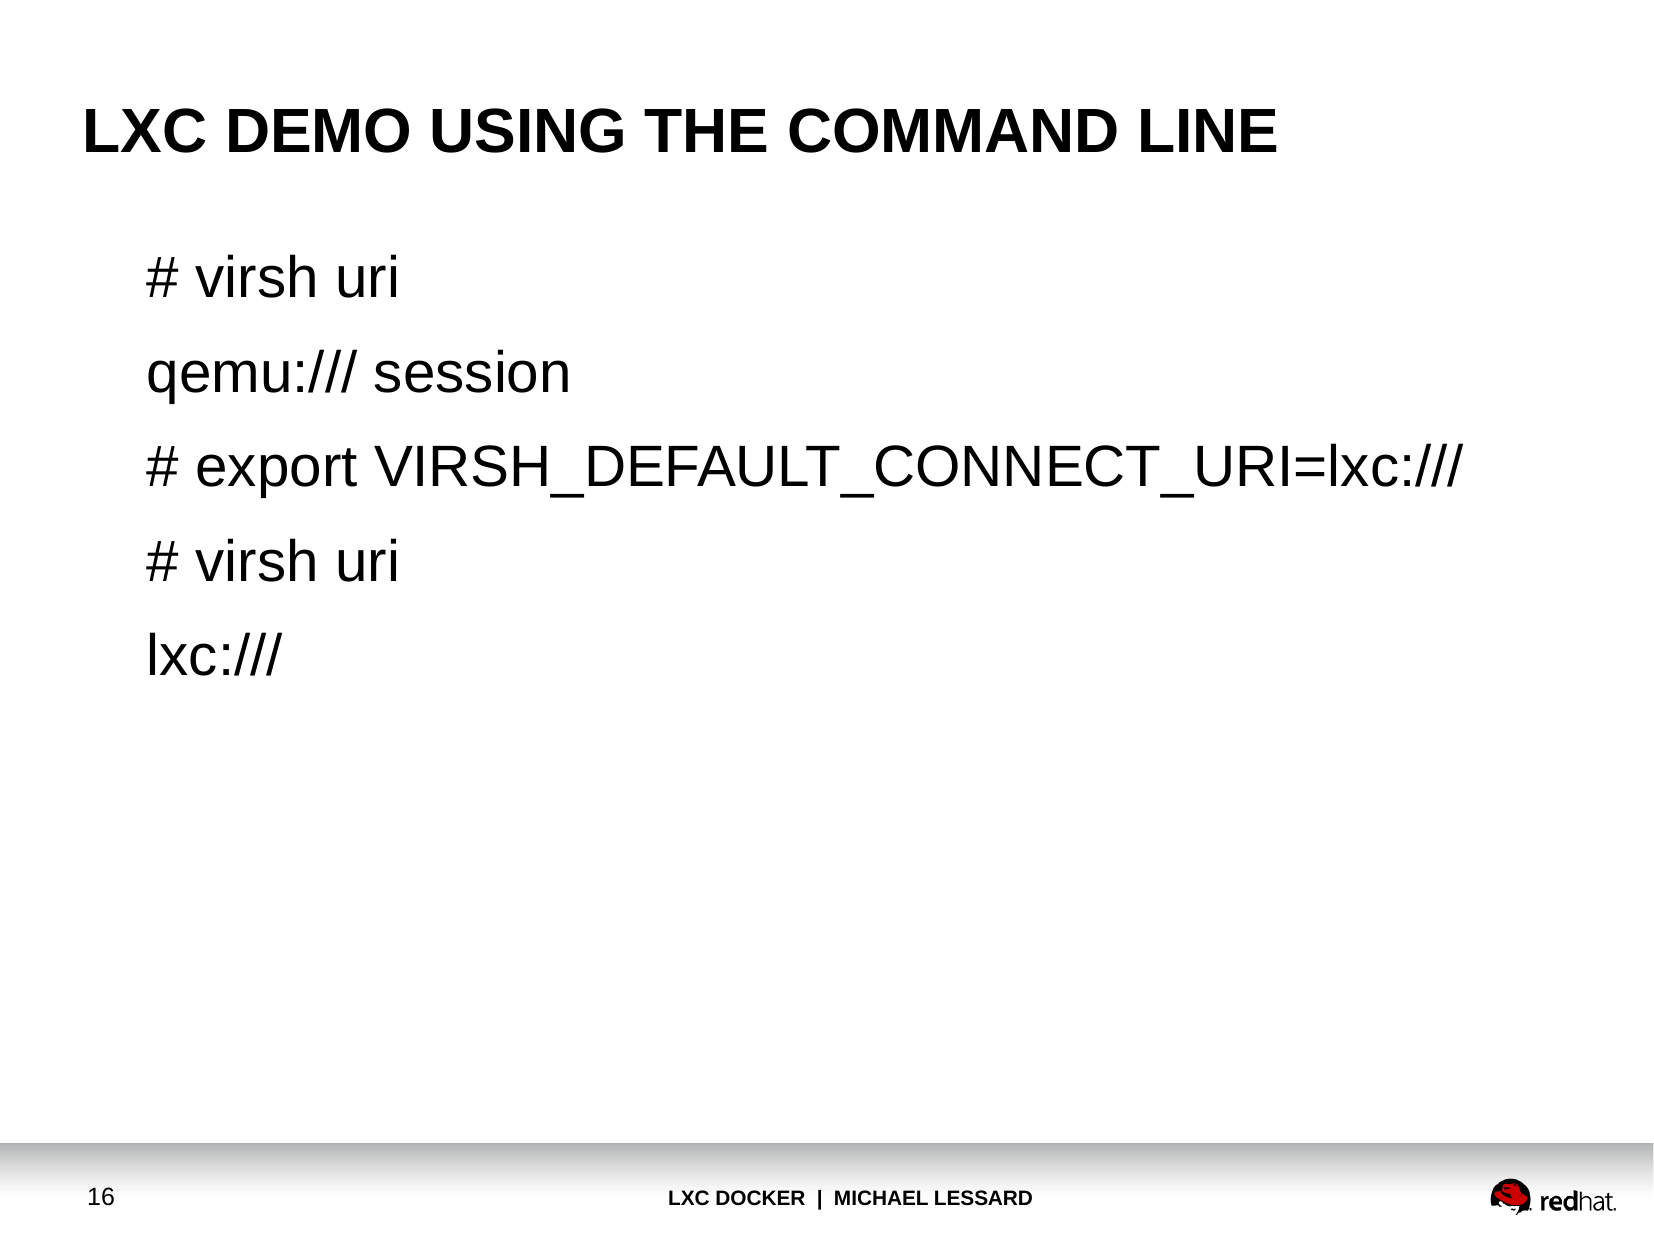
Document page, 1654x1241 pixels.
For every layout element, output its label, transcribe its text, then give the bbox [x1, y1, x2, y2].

list # virsh uri qemu:/// session # export VIRSH_DEFAULT_CONNECT_URI=lxc:/// # virsh uri lxc:/// [86, 244, 1576, 1039]
title LXC DEMO USING THE COMMAND LINE [82, 37, 1571, 226]
picture [0, 1143, 1654, 1241]
